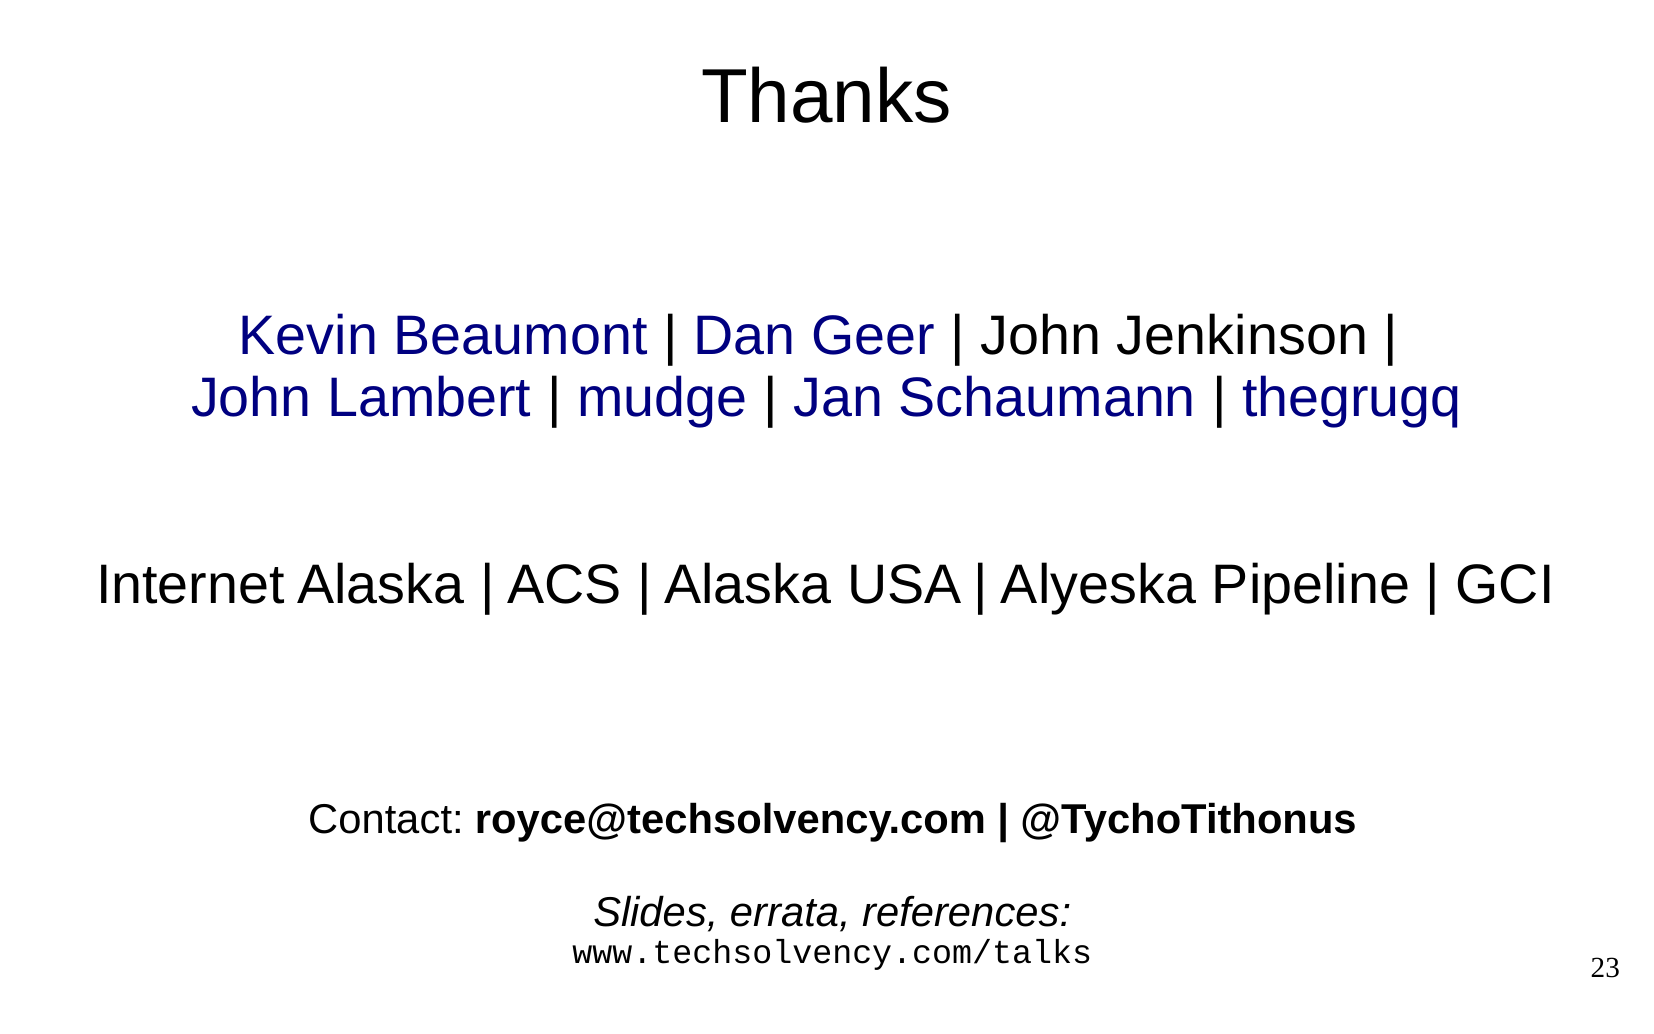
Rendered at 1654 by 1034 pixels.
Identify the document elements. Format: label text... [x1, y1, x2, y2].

title Thanks [82, 41, 1571, 151]
text_box <number> [1560, 951, 1621, 1023]
text_box Kevin Beaumont | Dan Geer | John Jenkinson | John Lambert | mudge | Jan Schaumann | thegrugq Internet Alaska | ACS | Alaska USA | Alyeska Pipeline | GCI [82, 241, 1571, 842]
text_box Contact: royce@techsolvency.com | @TychoTithonus Slides, errata, references: www.techsolvency.com/talks [165, 842, 1501, 991]
